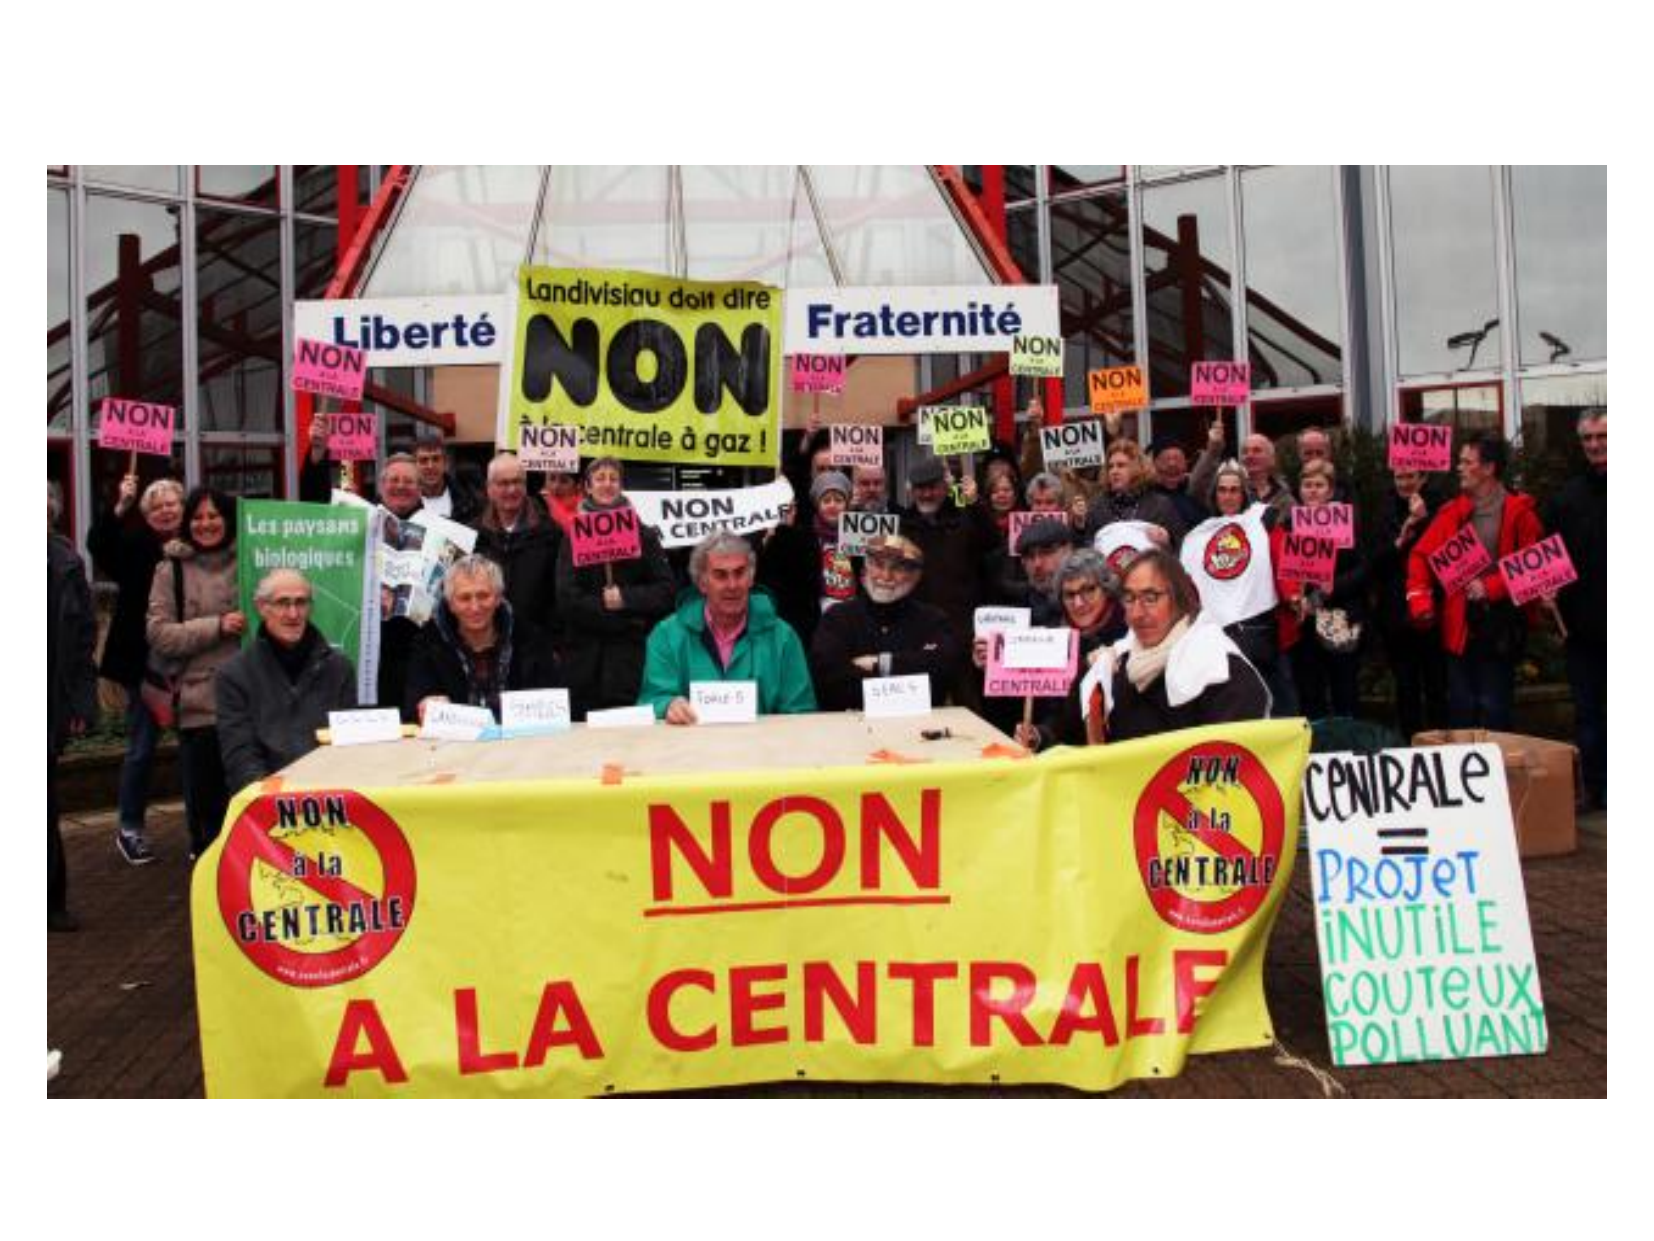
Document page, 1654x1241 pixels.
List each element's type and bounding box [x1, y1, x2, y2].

picture [47, 165, 1607, 1099]
